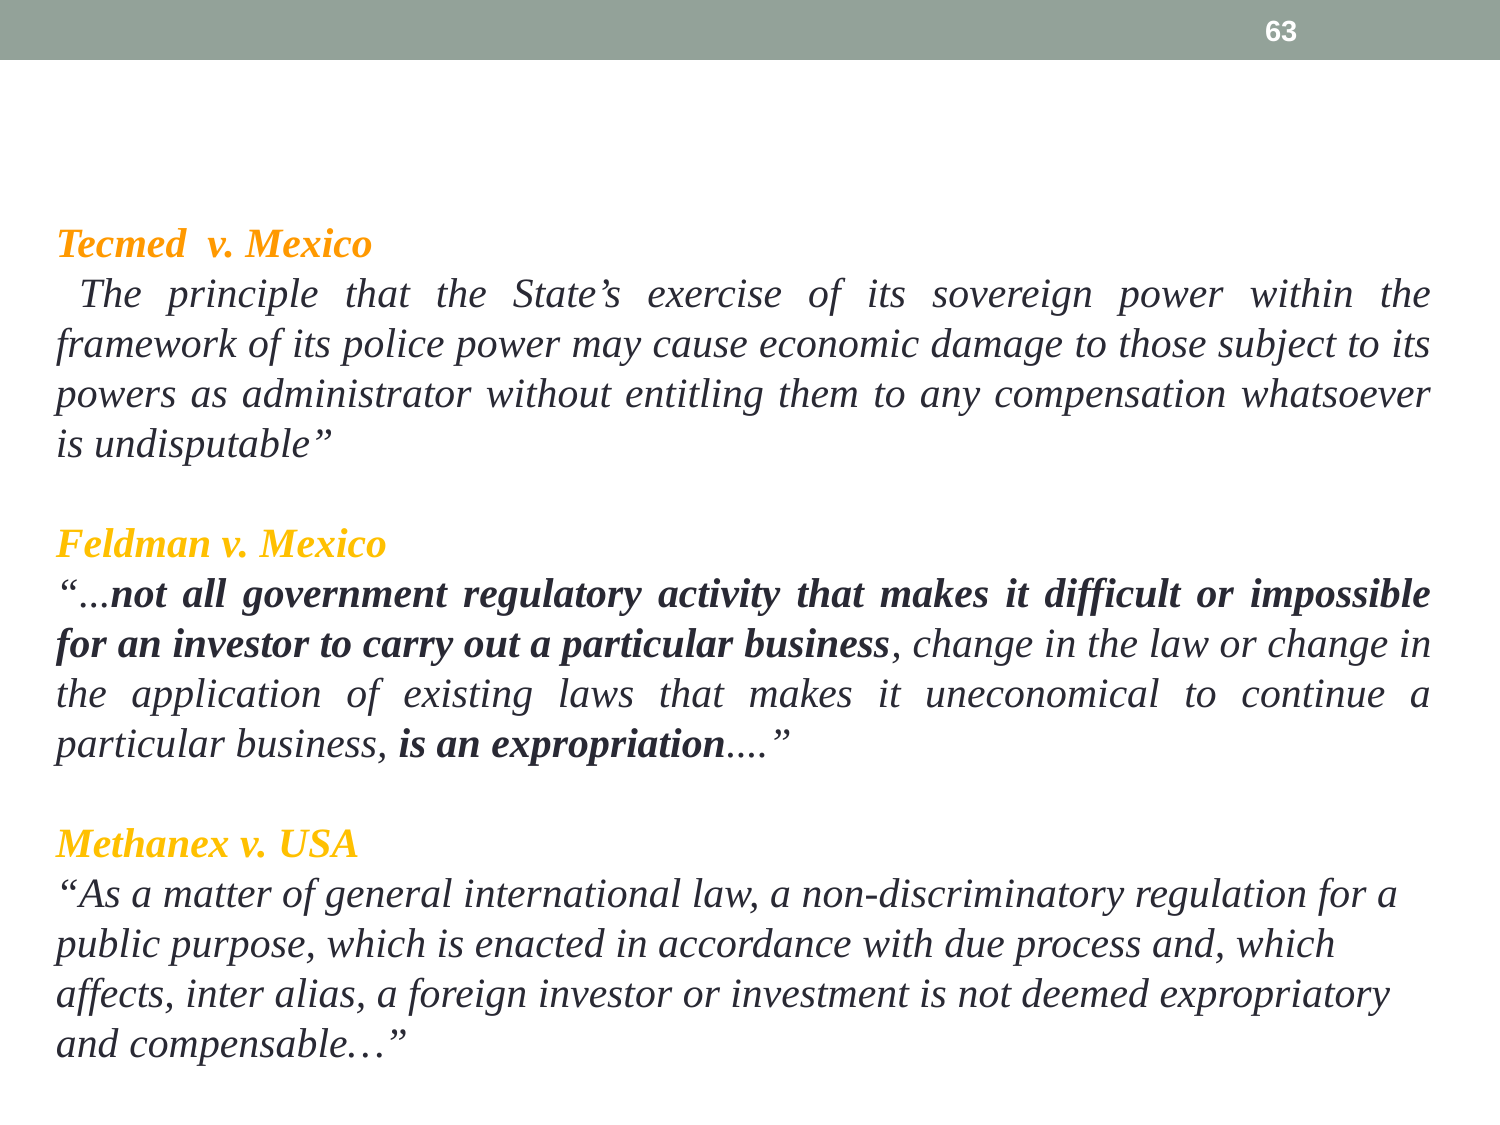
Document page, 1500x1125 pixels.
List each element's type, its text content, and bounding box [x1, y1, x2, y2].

text_box Tecmed v. Mexico “The principle that the State’s exercise of its sovereign power within the framework of its police power may cause economic damage to those subject to its powers as administrator without entitling them to any compensation whatsoever is undisputable” Feldman v. Mexico “...not all government regulatory activity that makes it difficult or impossible for an investor to carry out a particular business, change in the law or change in the application of existing laws that makes it uneconomical to continue a particular business, is an expropriation....” Methanex v. USA “As a matter of general international law, a non-discriminatory regulation for a public purpose, which is enacted in accordance with due process and, which affects, inter alias, a foreign investor or investment is not deemed expropriatory and compensable…” [41, 207, 1447, 1059]
slide_number <編號> [1250, 3, 1425, 57]
